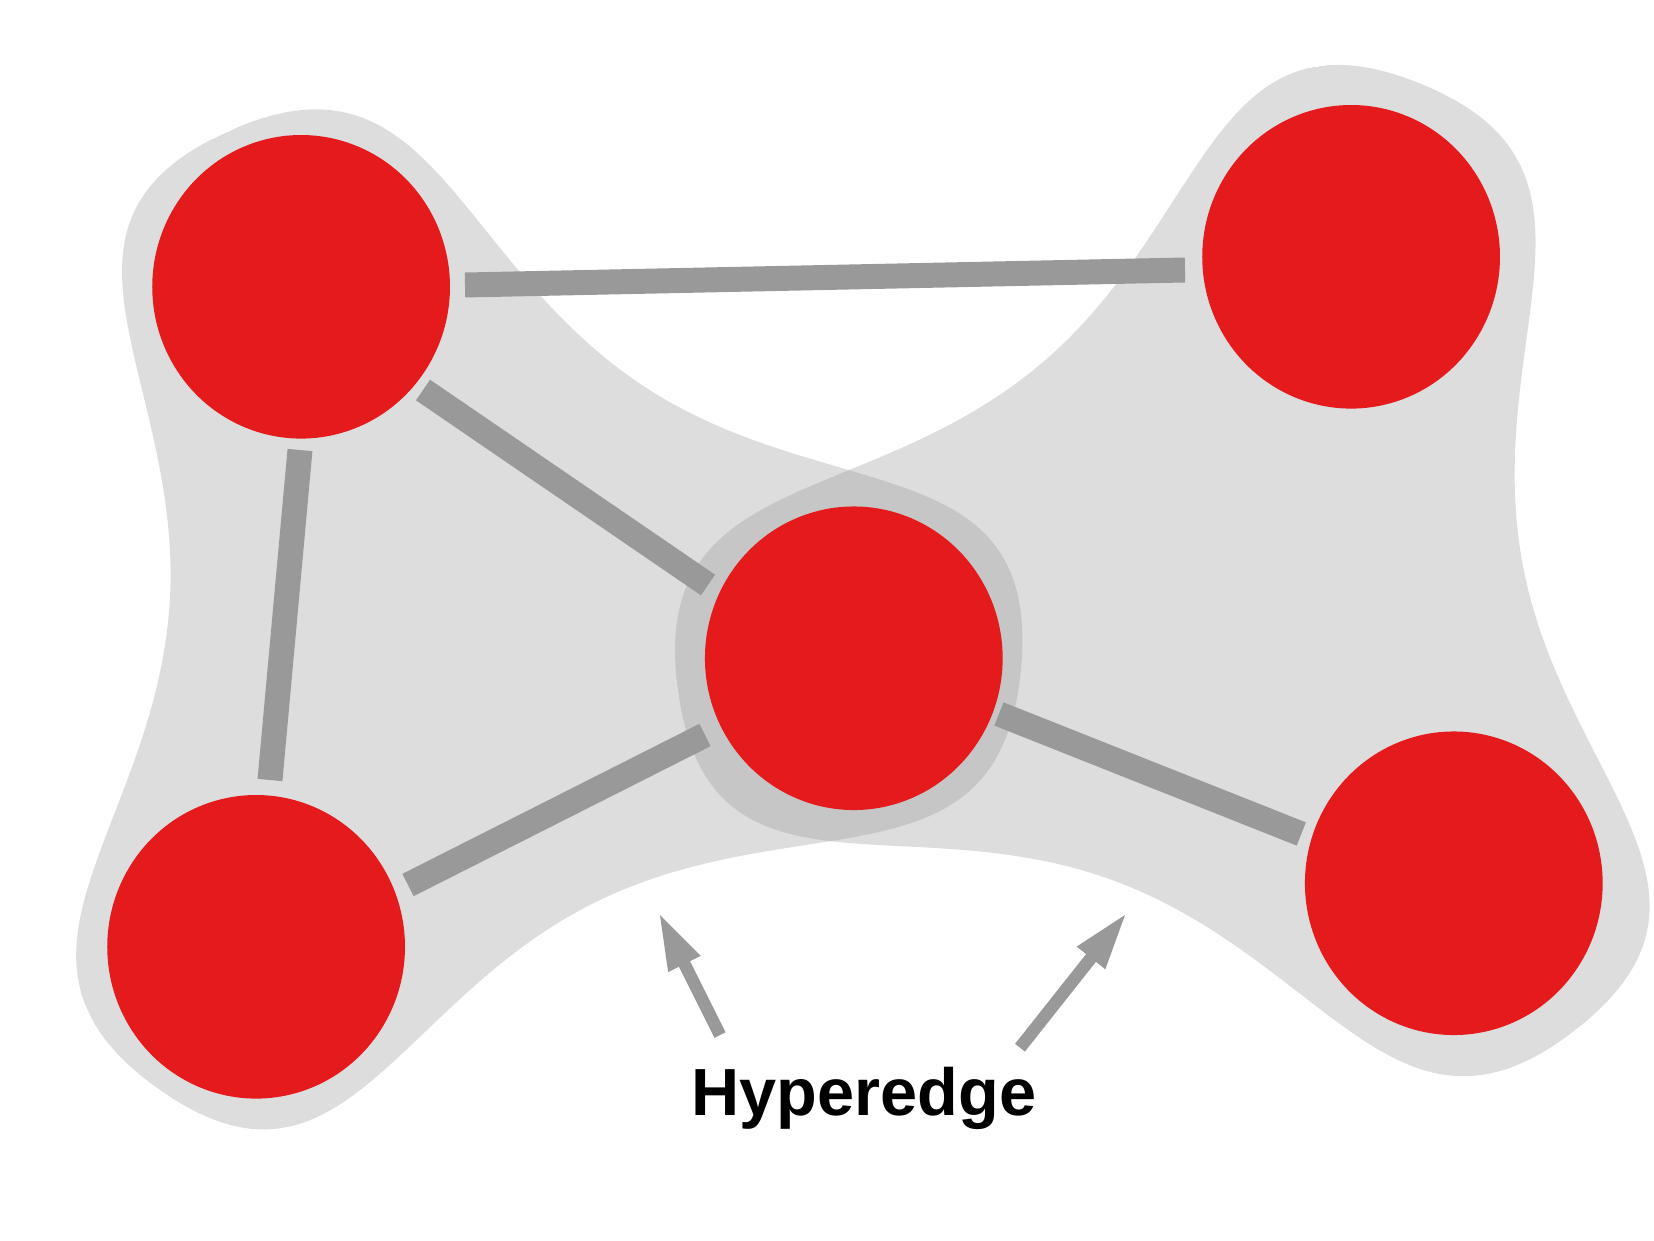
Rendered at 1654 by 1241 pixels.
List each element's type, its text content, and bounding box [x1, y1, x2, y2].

text_box [704, 506, 1003, 811]
picture [0, 0, 1654, 1187]
text_box [107, 795, 406, 1099]
text_box [152, 135, 451, 439]
text_box [1304, 731, 1603, 1036]
text_box Hyperedge [676, 1047, 1052, 1126]
text_box [1202, 105, 1501, 409]
